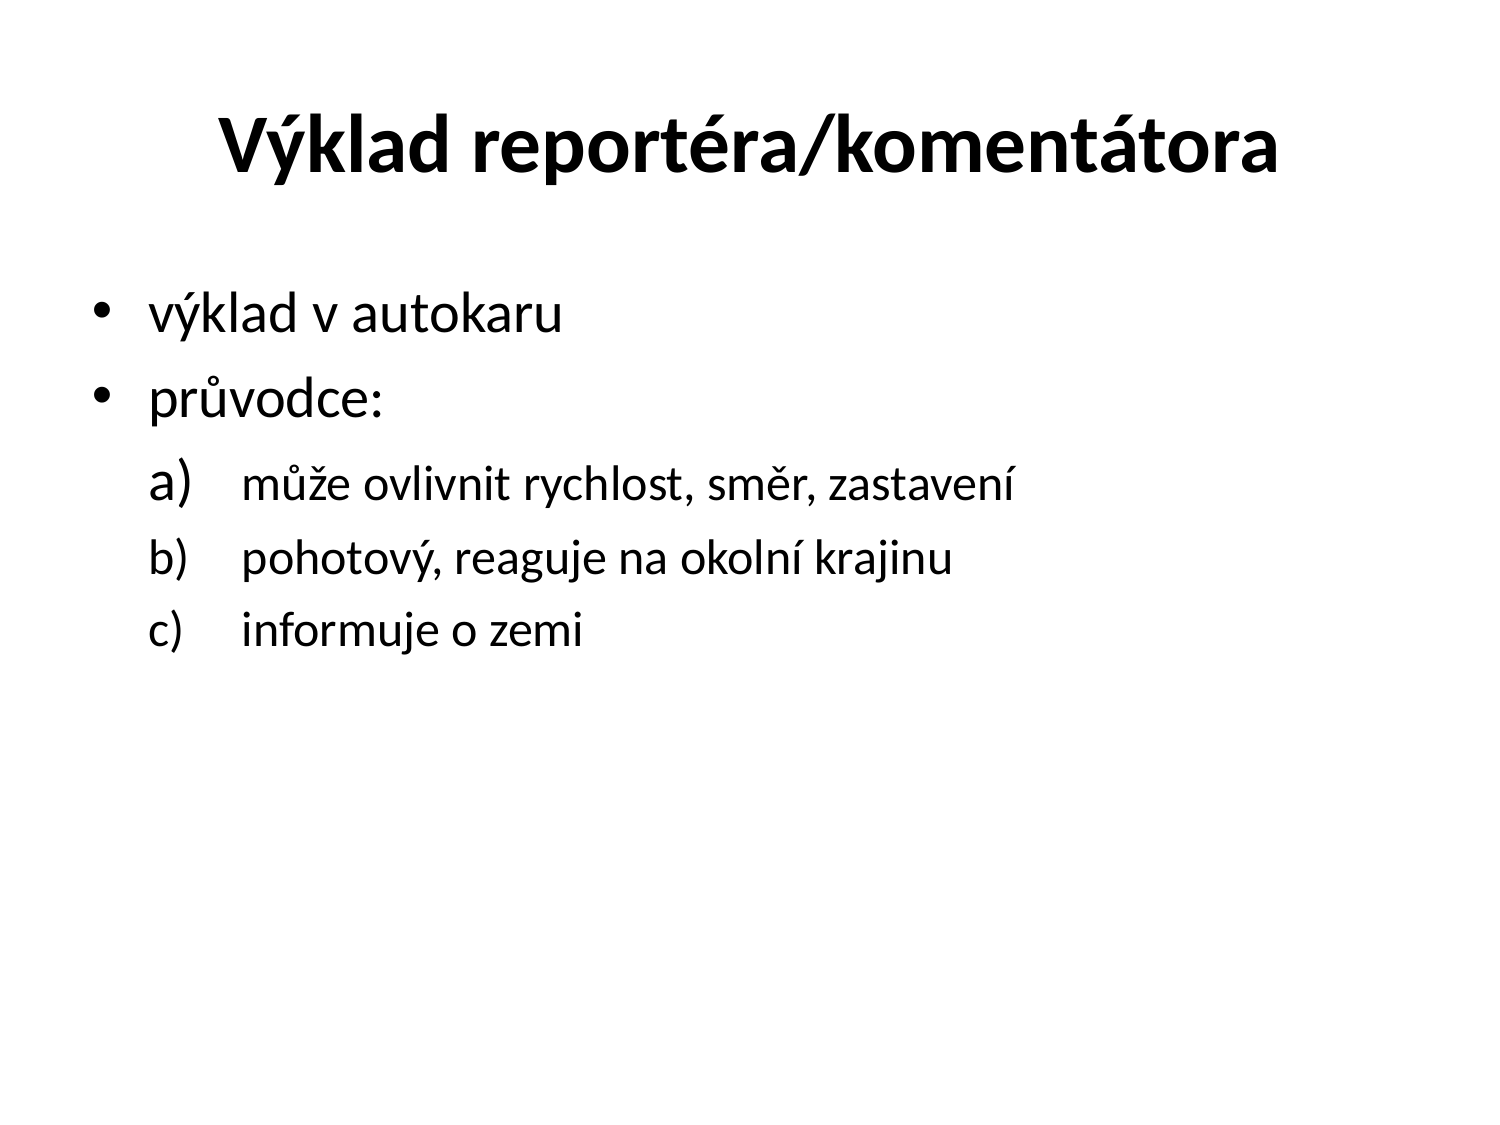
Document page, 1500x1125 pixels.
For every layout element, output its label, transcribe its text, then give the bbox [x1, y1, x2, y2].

title Výklad reportéra/komentátora [75, 45, 1426, 233]
list výklad v autokaru průvodce: a) může ovlivnit rychlost, směr, zastavení b) pohotový, reaguje na okolní krajinu c) informuje o zemi [76, 267, 1427, 1010]
